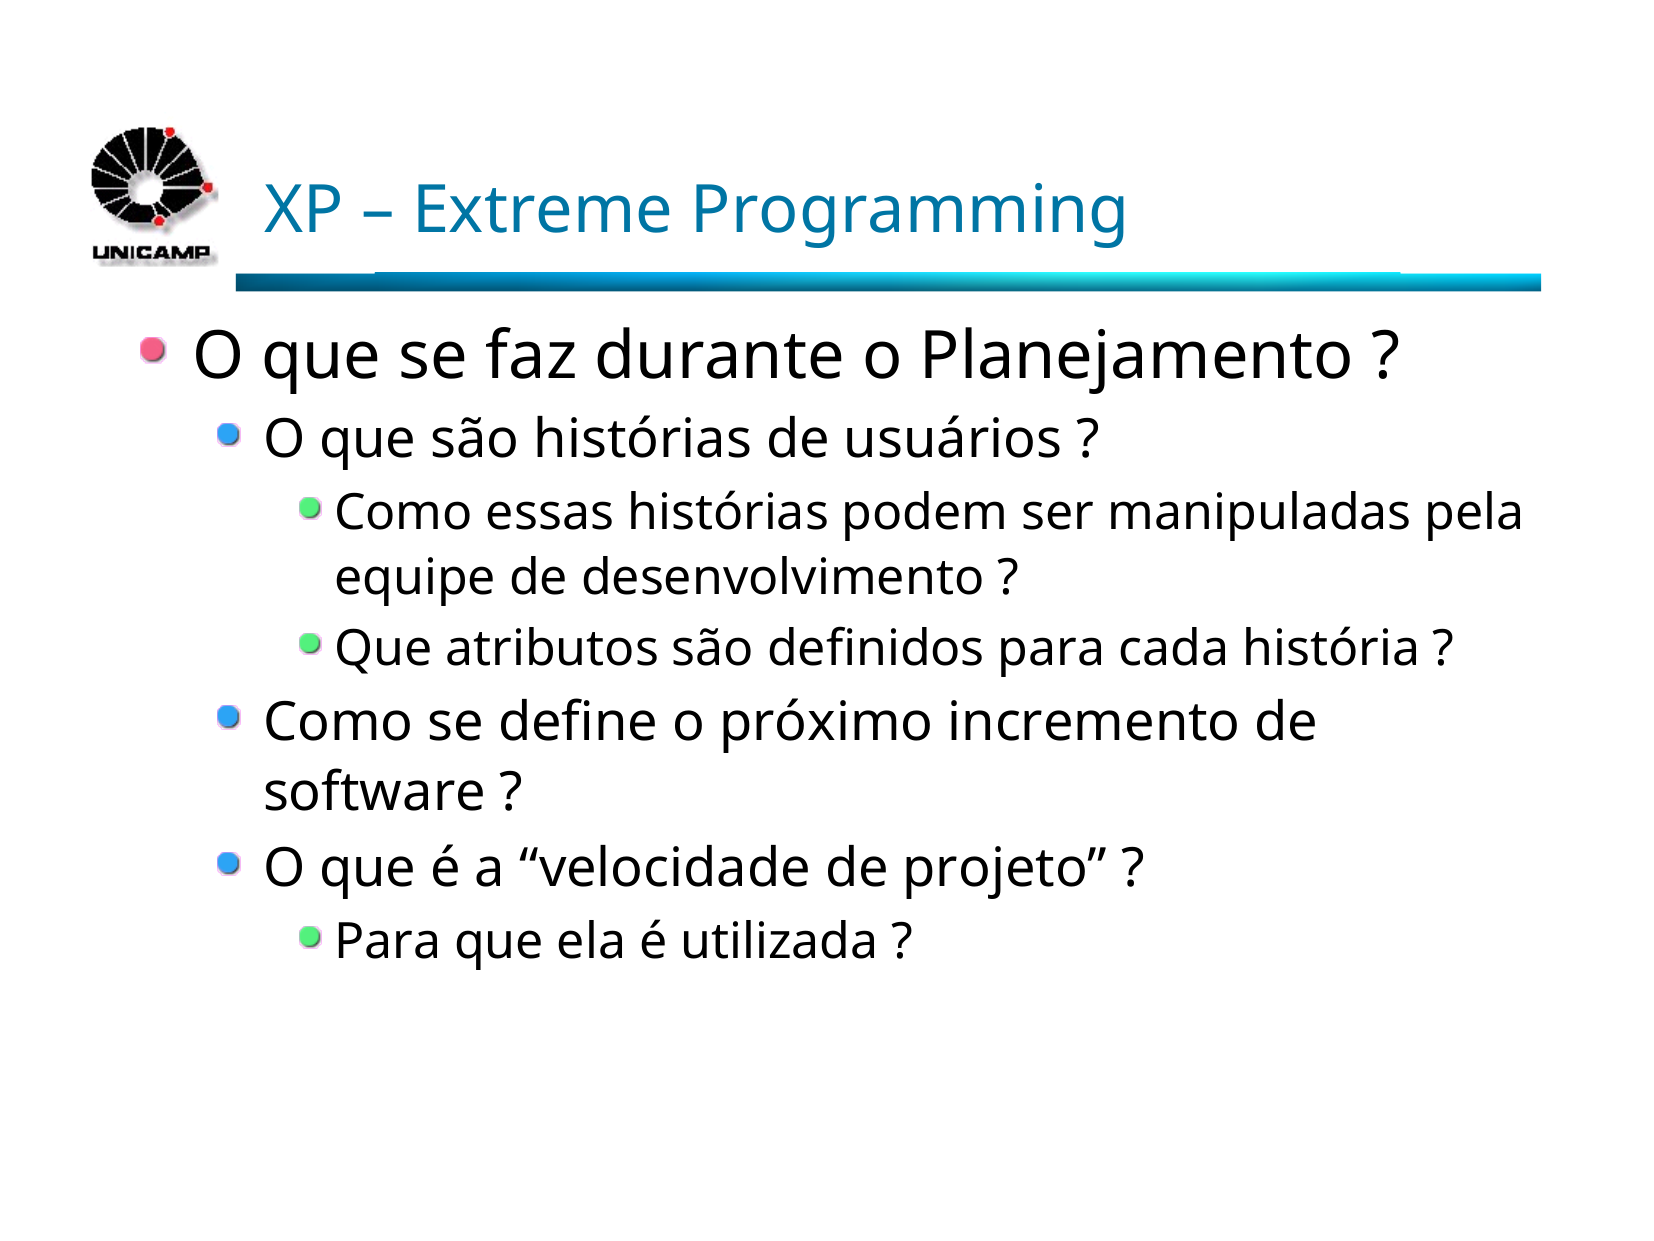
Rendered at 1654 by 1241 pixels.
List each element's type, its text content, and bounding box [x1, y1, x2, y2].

title XP – Extreme Programming [264, 57, 1534, 250]
list O que se faz durante o Planejamento ? O que são histórias de usuários ? Como essas histórias podem ser manipuladas pela equipe de desenvolvimento ? Que atributos são definidos para cada história ? Como se define o próximo incremento de software ? O que é a “velocidade de projeto” ? Para que ela é utilizada ? [121, 309, 1534, 1167]
picture [125, 272, 1654, 295]
